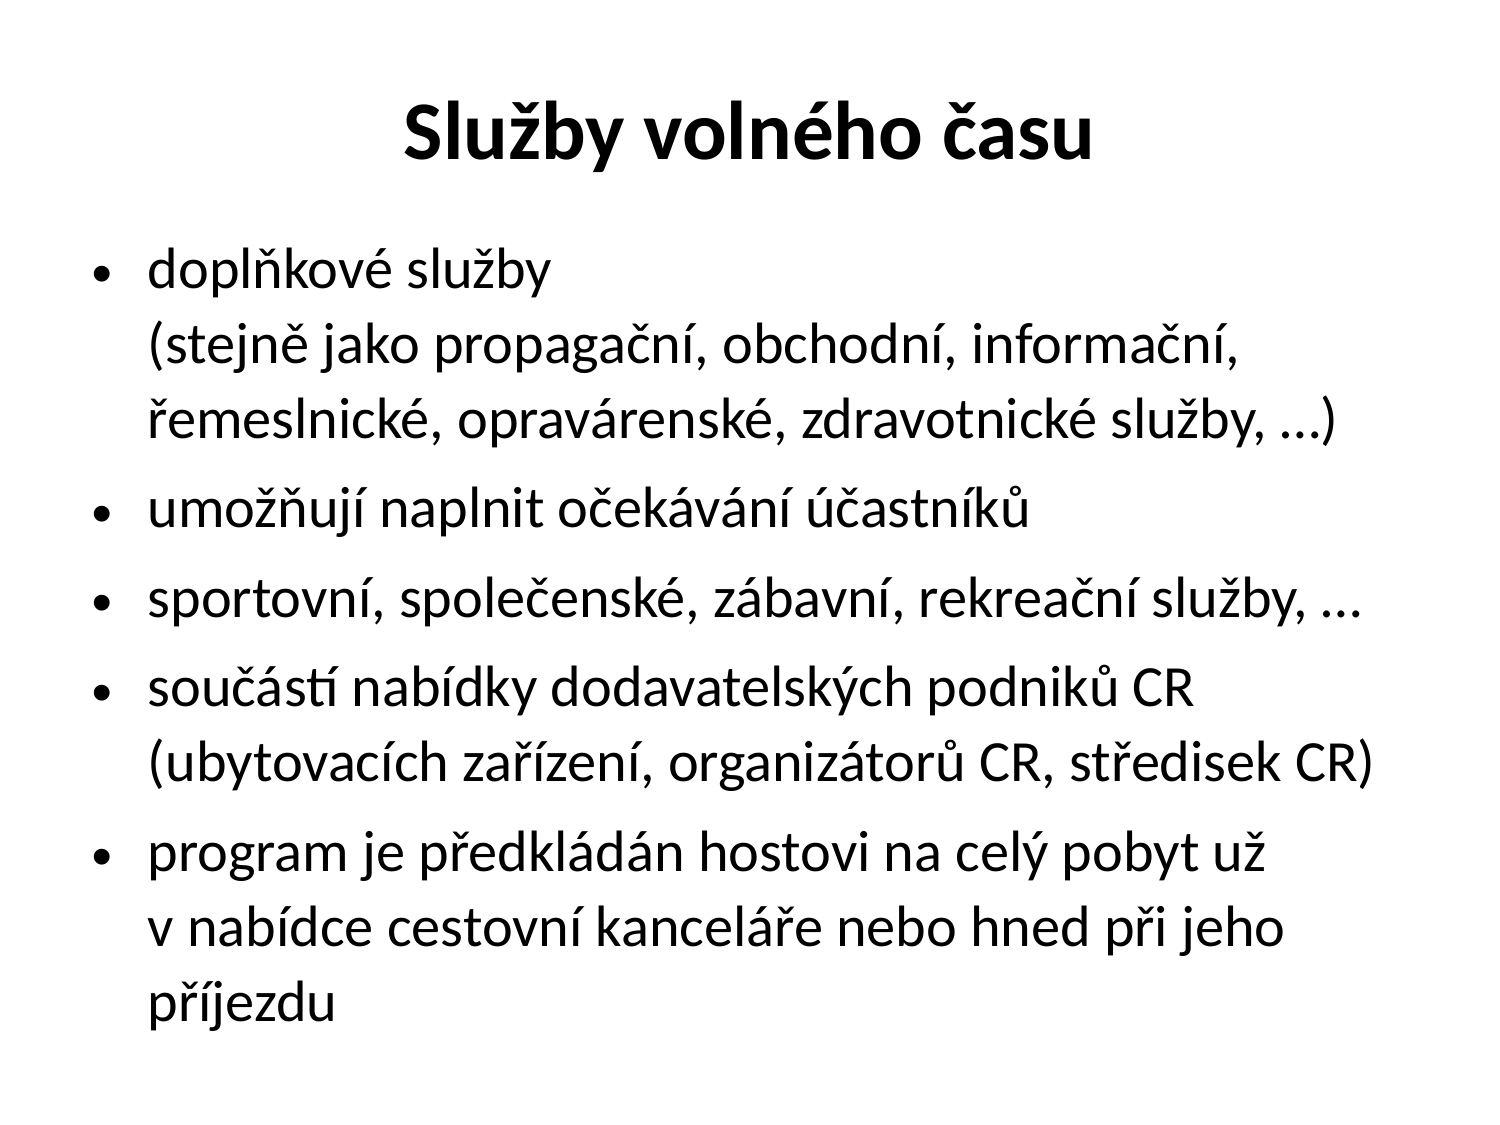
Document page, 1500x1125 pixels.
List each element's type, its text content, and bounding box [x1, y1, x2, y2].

title Služby volného času [75, 45, 1426, 233]
list doplňkové služby (stejně jako propagační, obchodní, informační, řemeslnické, opravárenské, zdravotnické služby, …) umožňují naplnit očekávání účastníků sportovní, společenské, zábavní, rekreační služby, … součástí nabídky dodavatelských podniků CR (ubytovacích zařízení, organizátorů CR, středisek CR) program je předkládán hostovi na celý pobyt už v nabídce cestovní kanceláře nebo hned při jeho příjezdu [76, 220, 1427, 1059]
